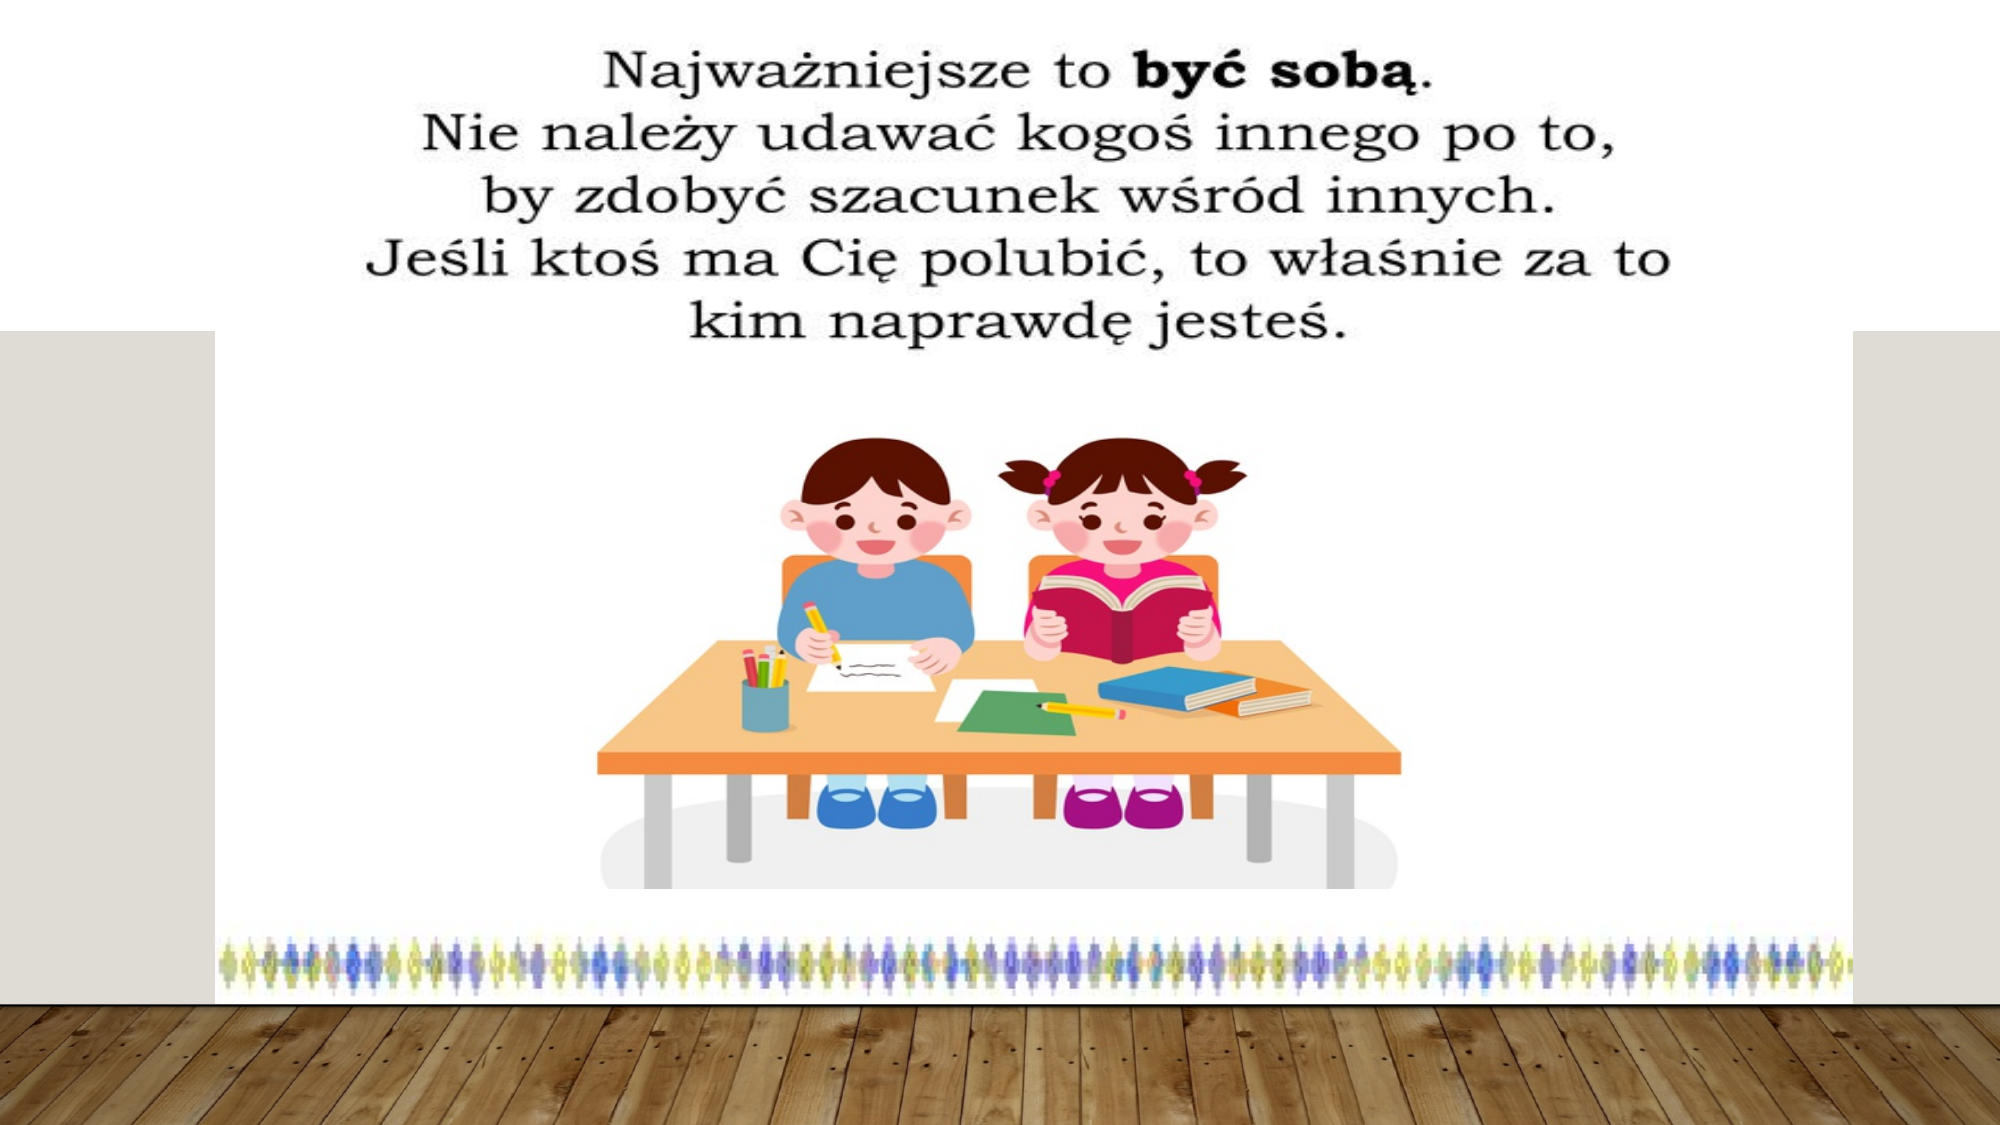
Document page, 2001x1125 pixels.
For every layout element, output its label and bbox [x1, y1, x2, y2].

picture [0, 1007, 2000, 1125]
picture [215, 0, 1853, 1004]
